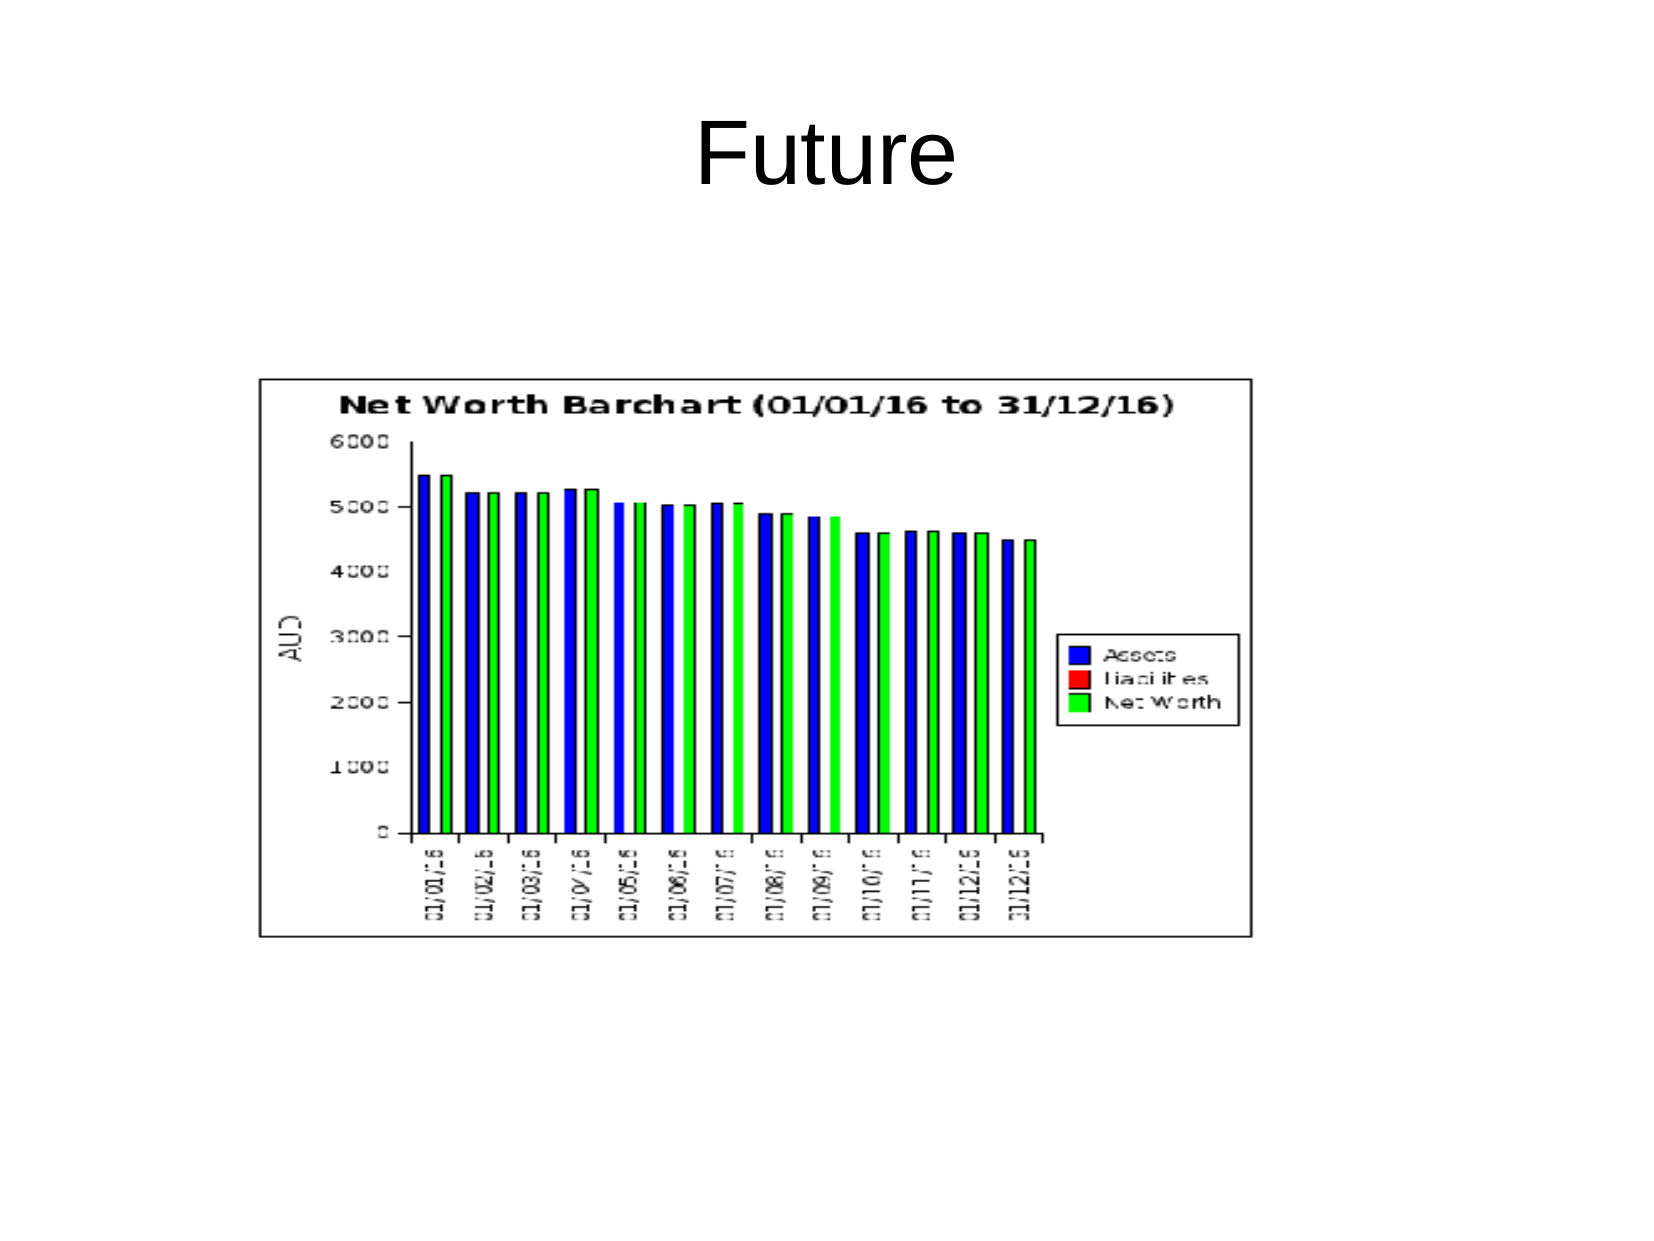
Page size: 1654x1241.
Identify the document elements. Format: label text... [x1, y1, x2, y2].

picture [200, 337, 1654, 1241]
title Future [82, 49, 1571, 257]
